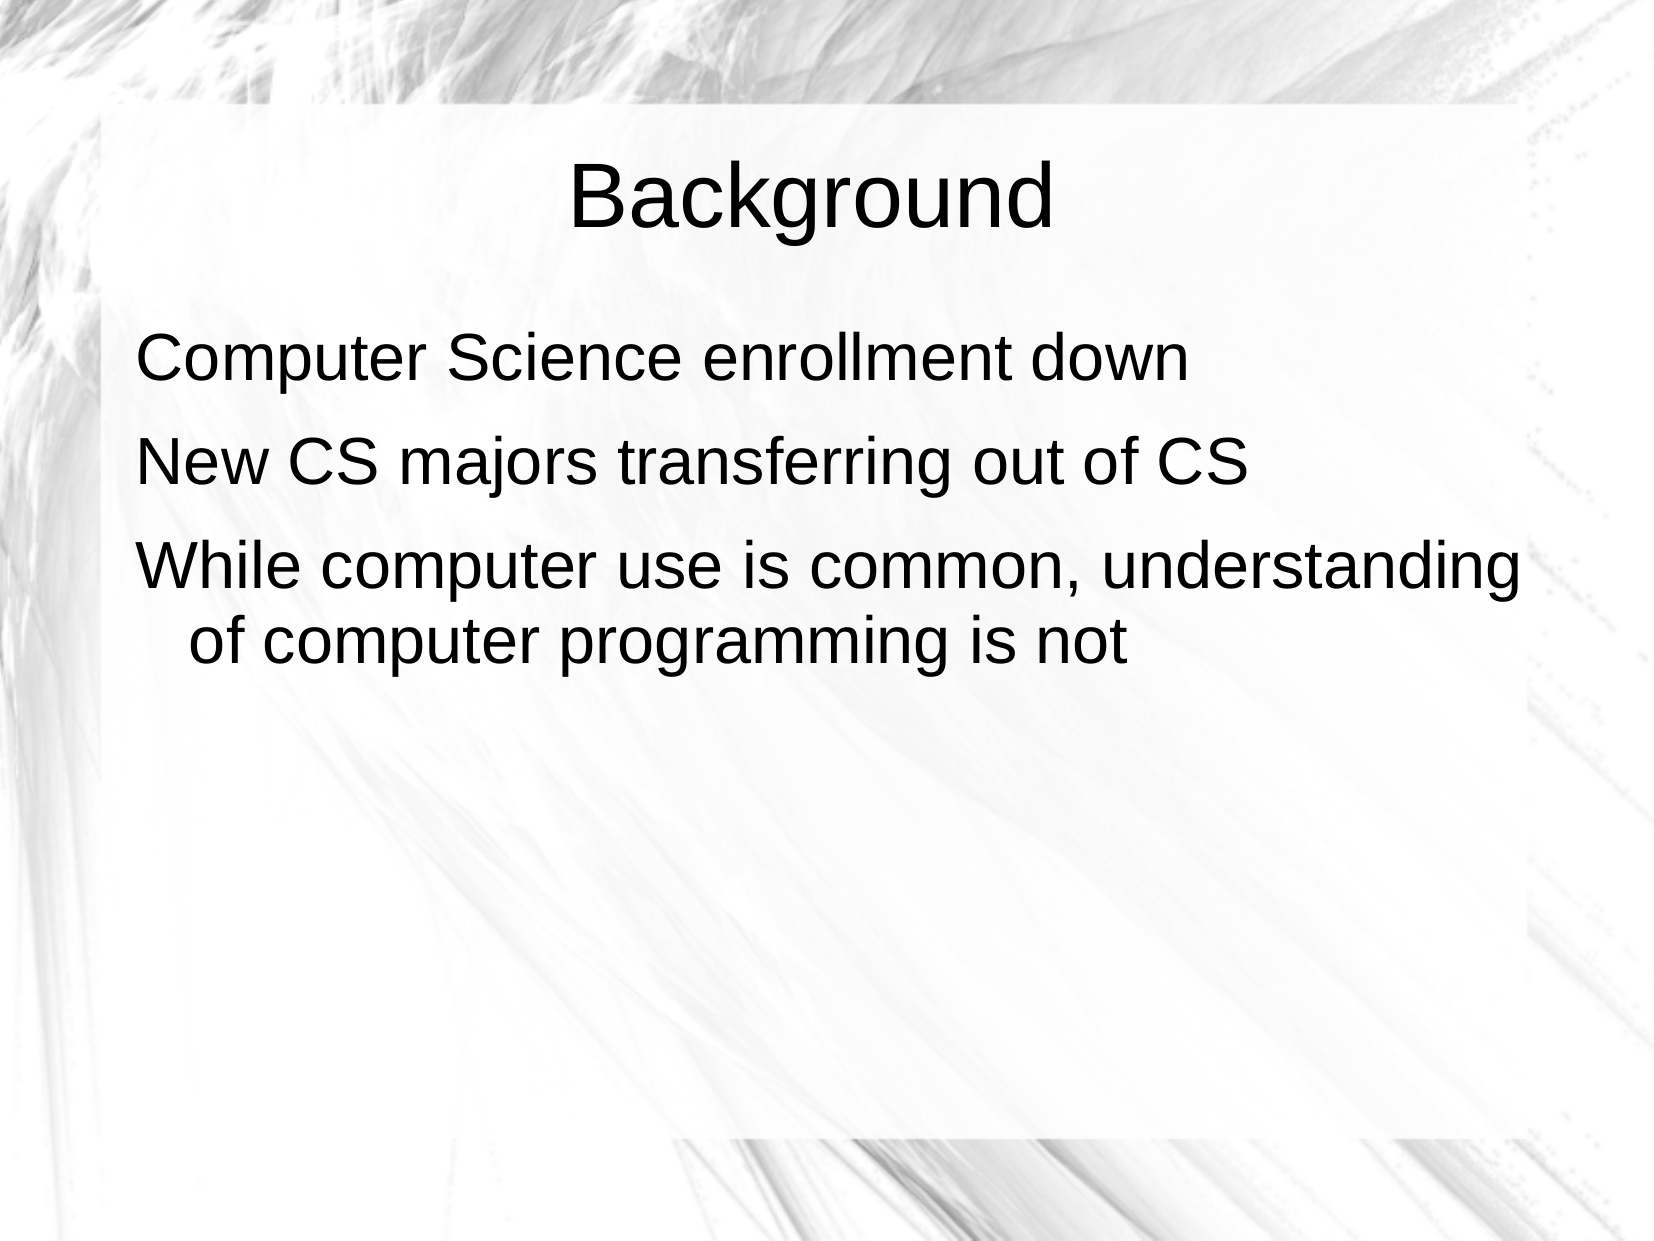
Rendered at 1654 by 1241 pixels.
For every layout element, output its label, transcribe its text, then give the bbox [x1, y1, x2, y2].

picture [0, 0, 1654, 1241]
title Background [118, 112, 1506, 281]
list Computer Science enrollment down New CS majors transferring out of CS While computer use is common, understanding of computer programming is not [118, 319, 1571, 931]
